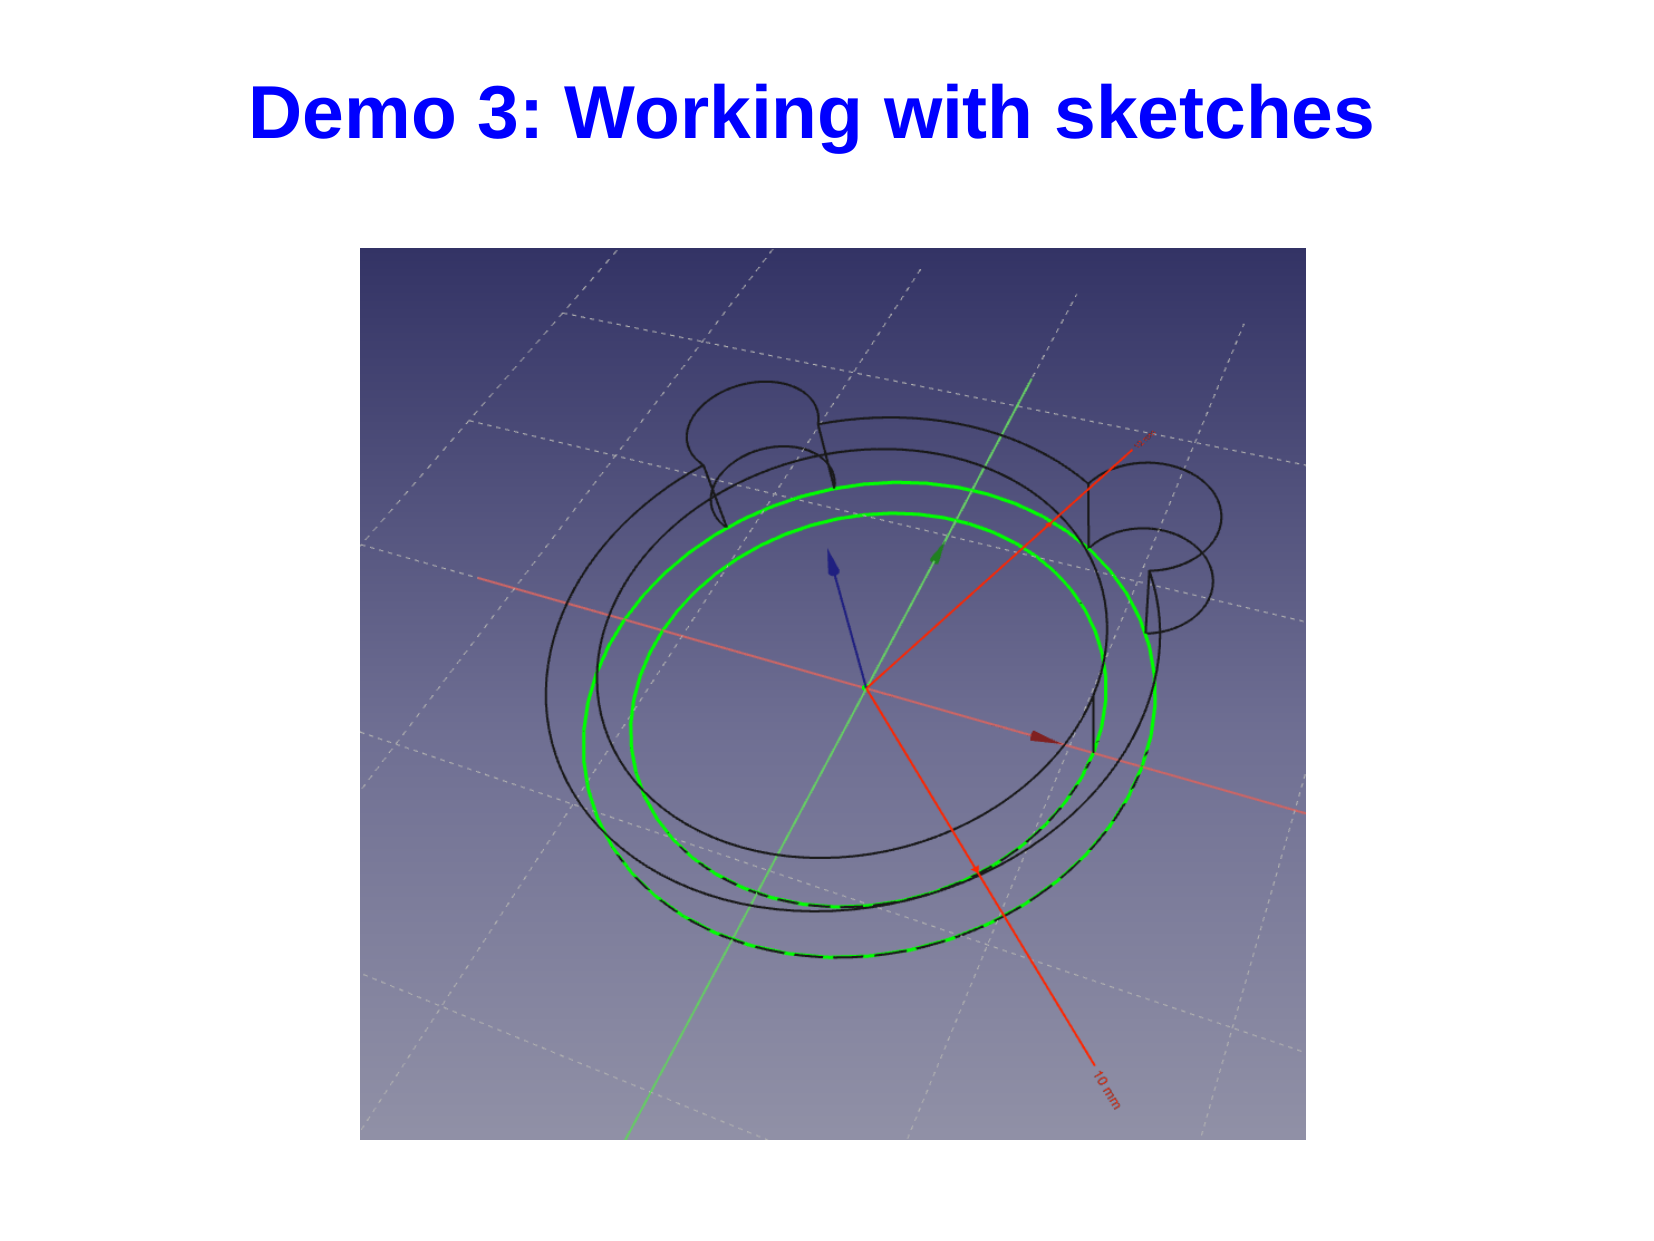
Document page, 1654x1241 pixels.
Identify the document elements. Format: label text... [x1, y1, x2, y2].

picture [360, 248, 1306, 1141]
text_box Demo 3: Working with sketches [64, 60, 1561, 166]
